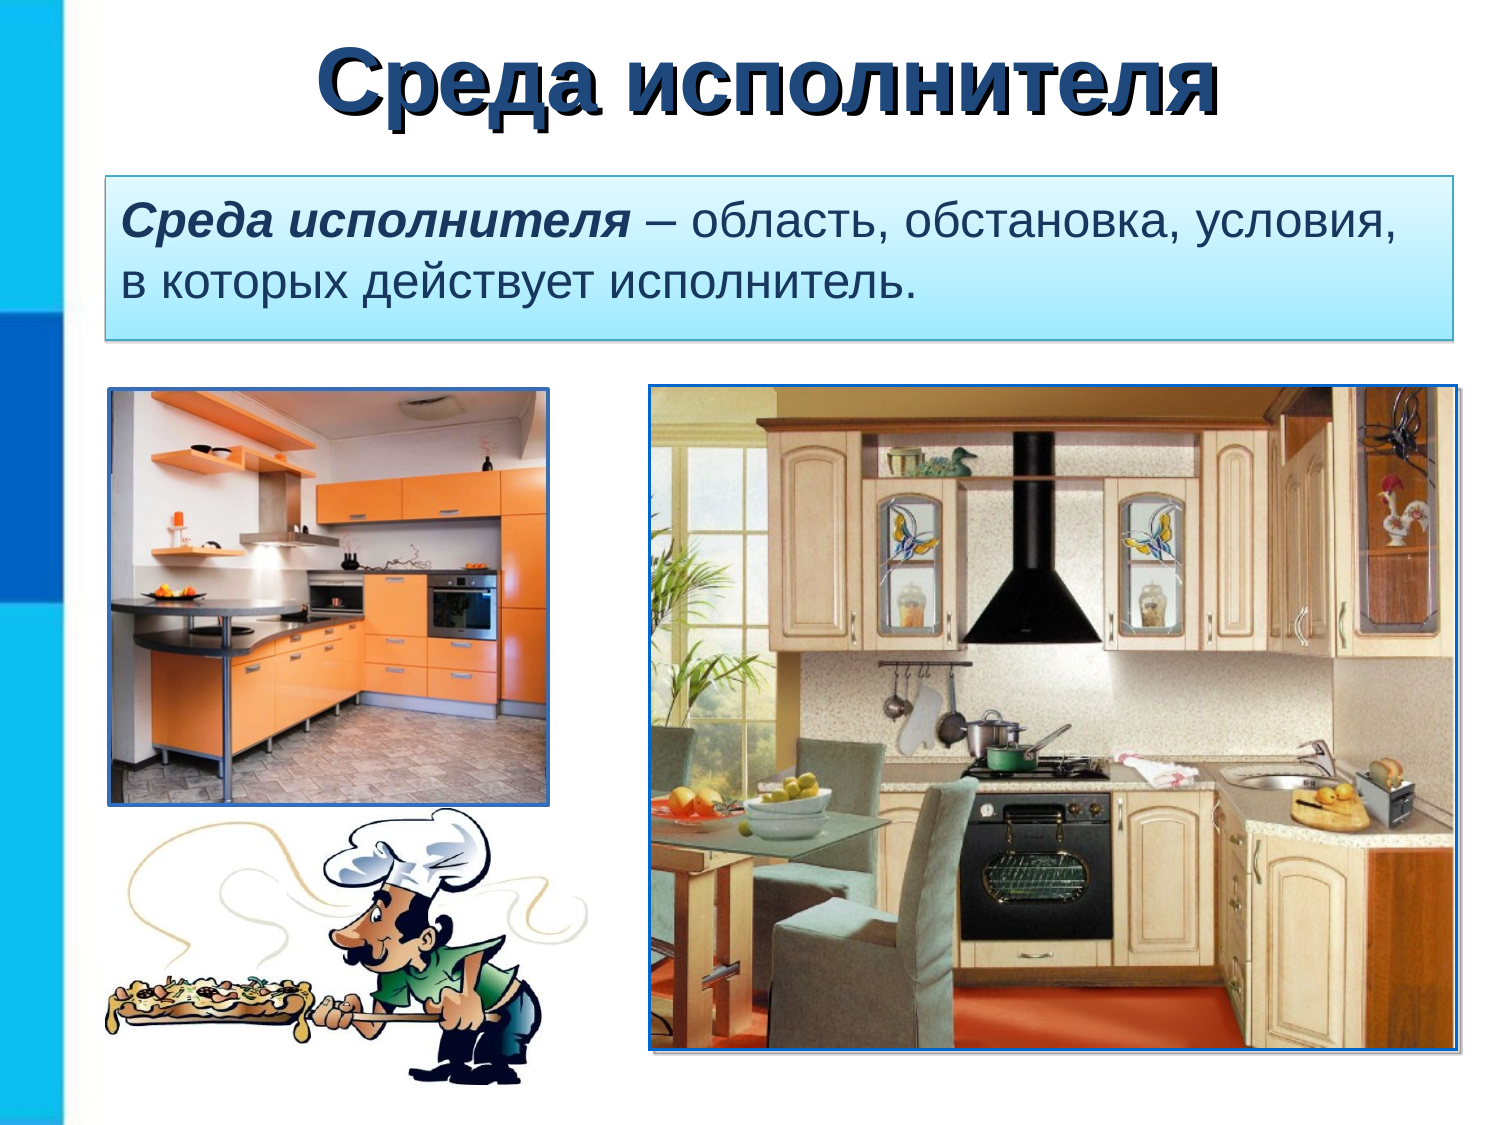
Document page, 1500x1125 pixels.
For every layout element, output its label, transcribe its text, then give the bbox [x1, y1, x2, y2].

text_box Среда исполнителя [301, 11, 1262, 138]
picture [0, 0, 1500, 1125]
list Среда исполнителя – область, обстановка, условия, в которых действует исполнитель. [105, 175, 1454, 340]
